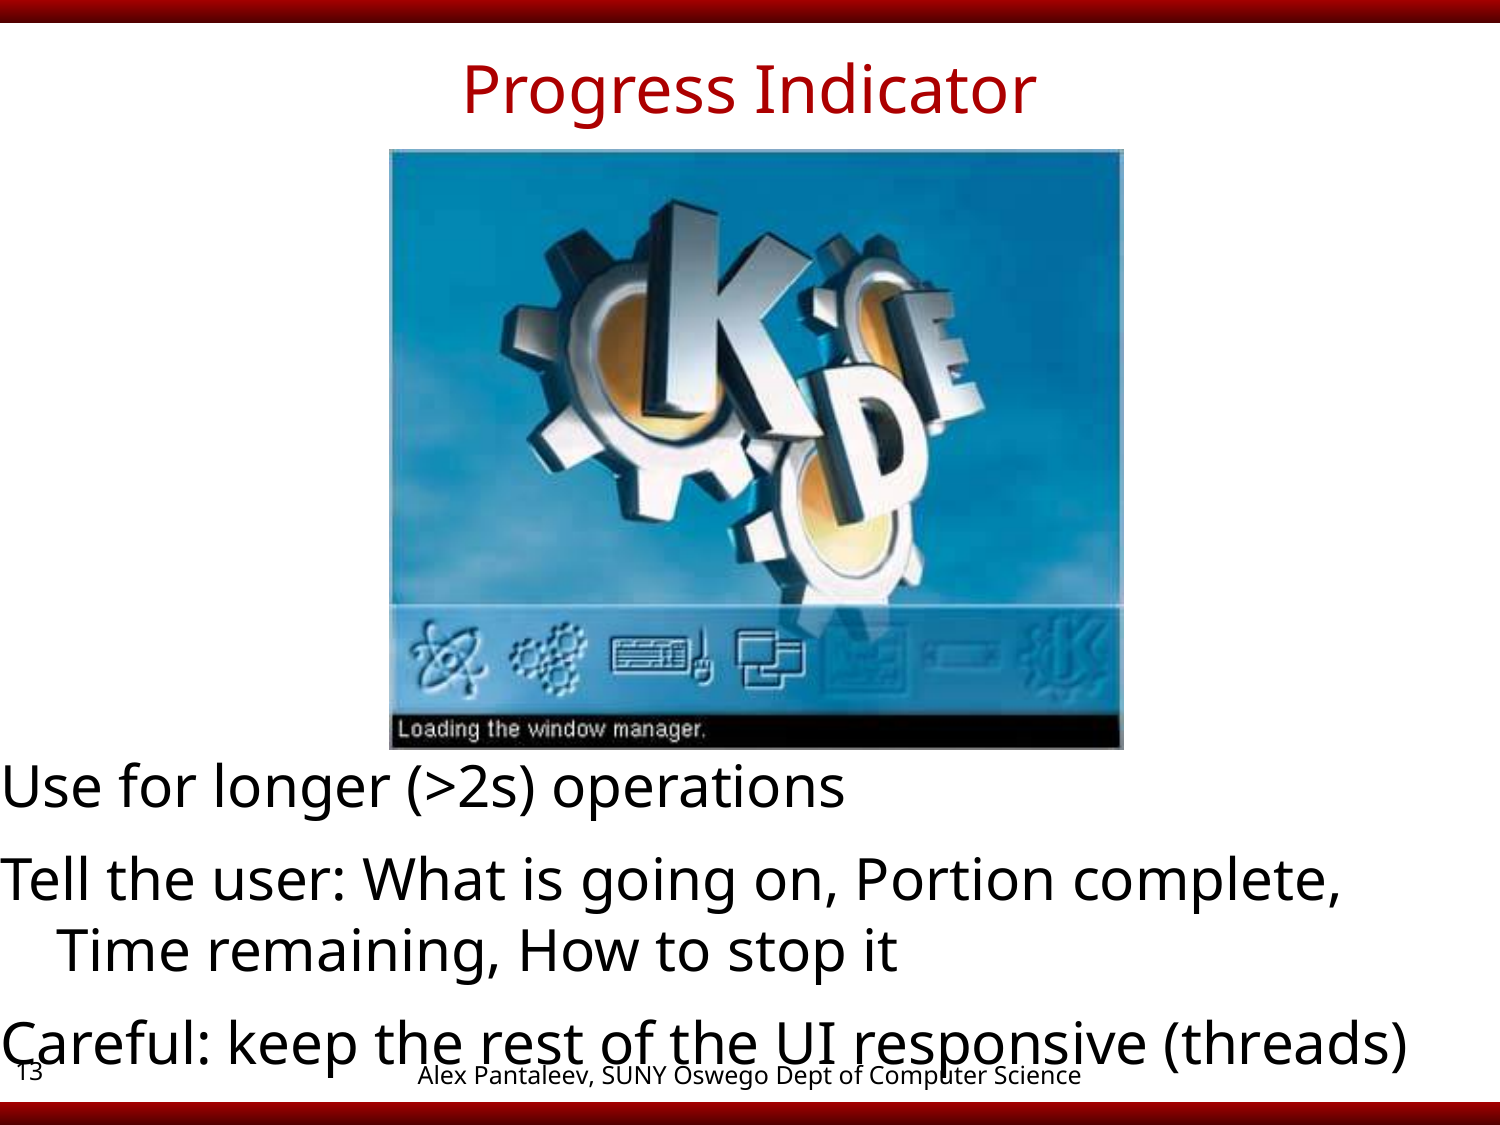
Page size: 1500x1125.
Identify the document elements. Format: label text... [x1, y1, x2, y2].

title Progress Indicator [0, 32, 1500, 143]
list Use for longer (>2s) operations Tell the user: What is going on, Portion complete, Time remaining, How to stop it Careful: keep the rest of the UI responsive (threads) [0, 750, 1463, 1092]
picture [389, 149, 1124, 751]
